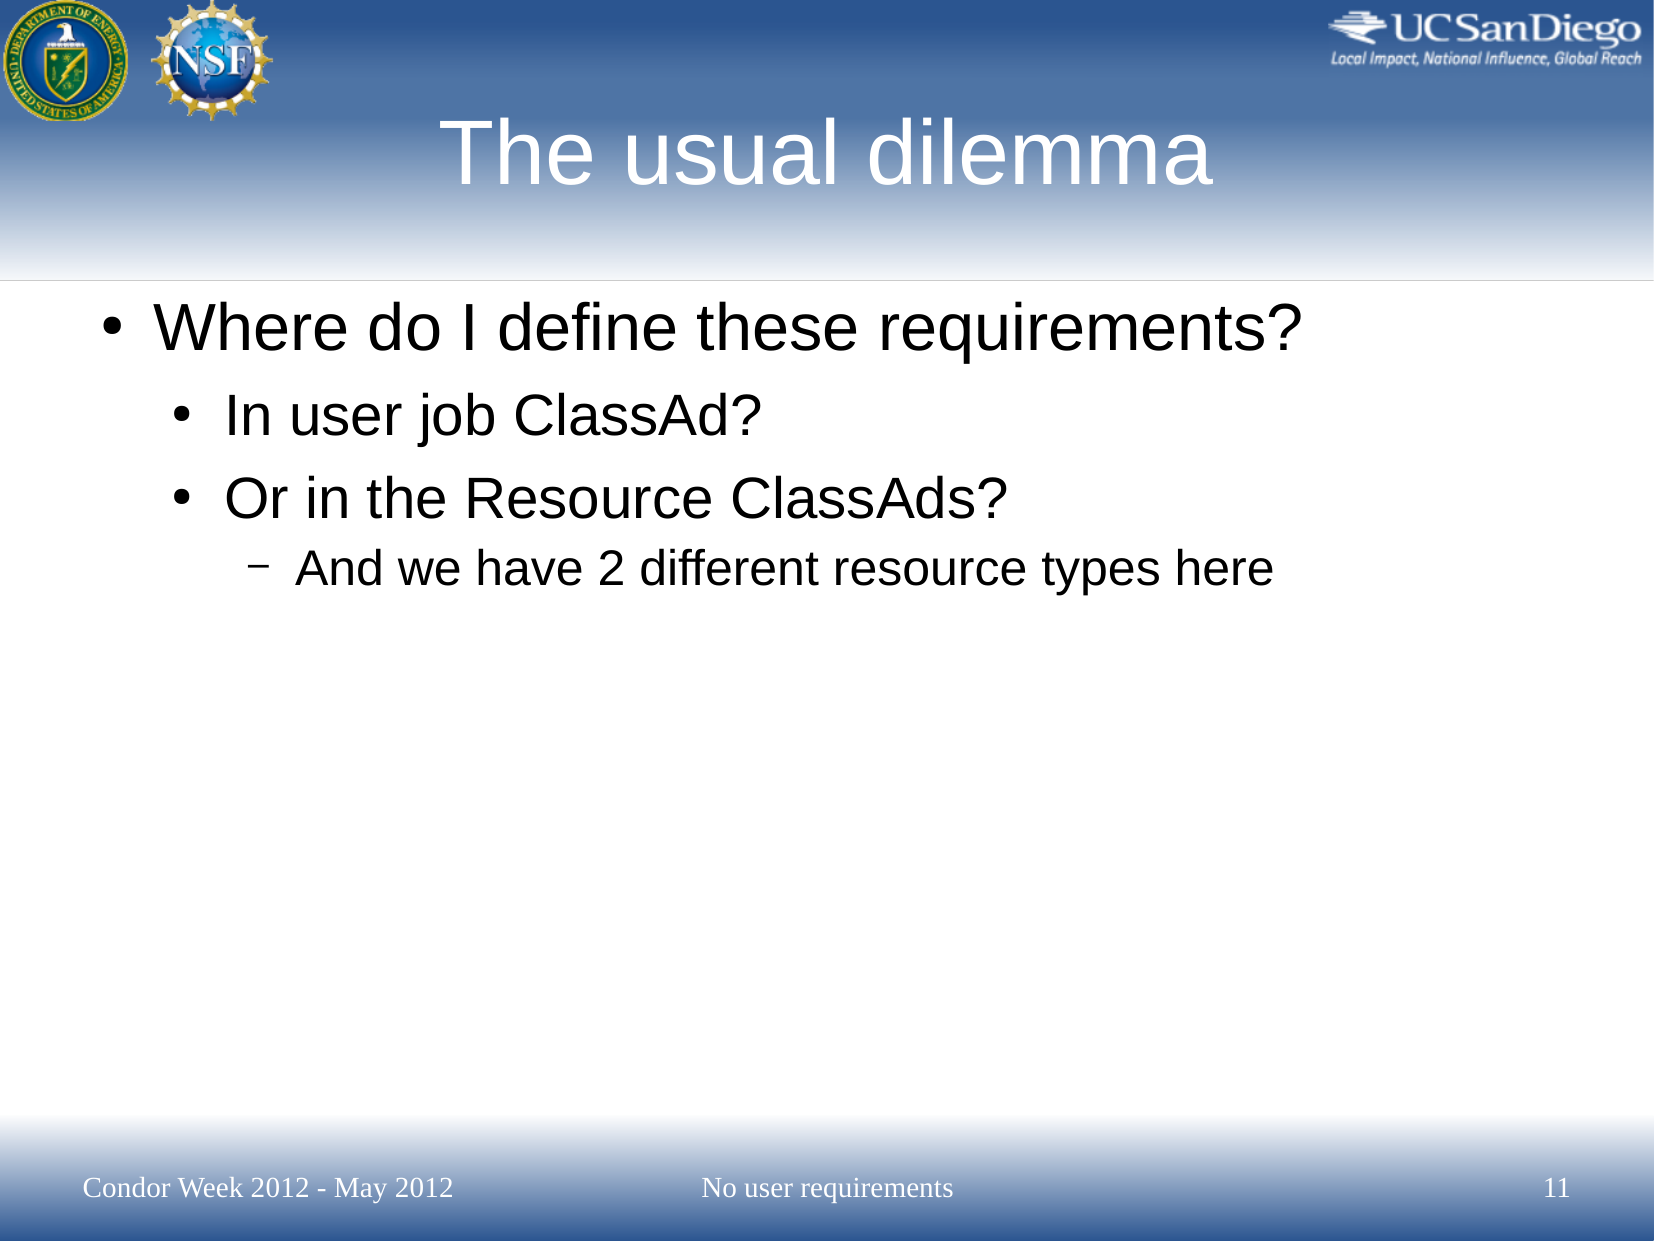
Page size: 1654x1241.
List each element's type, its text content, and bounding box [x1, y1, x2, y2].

picture [0, 0, 1654, 288]
list Where do I define these requirements? In user job ClassAd? Or in the Resource ClassAds? And we have 2 different resource types here [82, 290, 1571, 1109]
title The usual dilemma [82, 56, 1571, 250]
